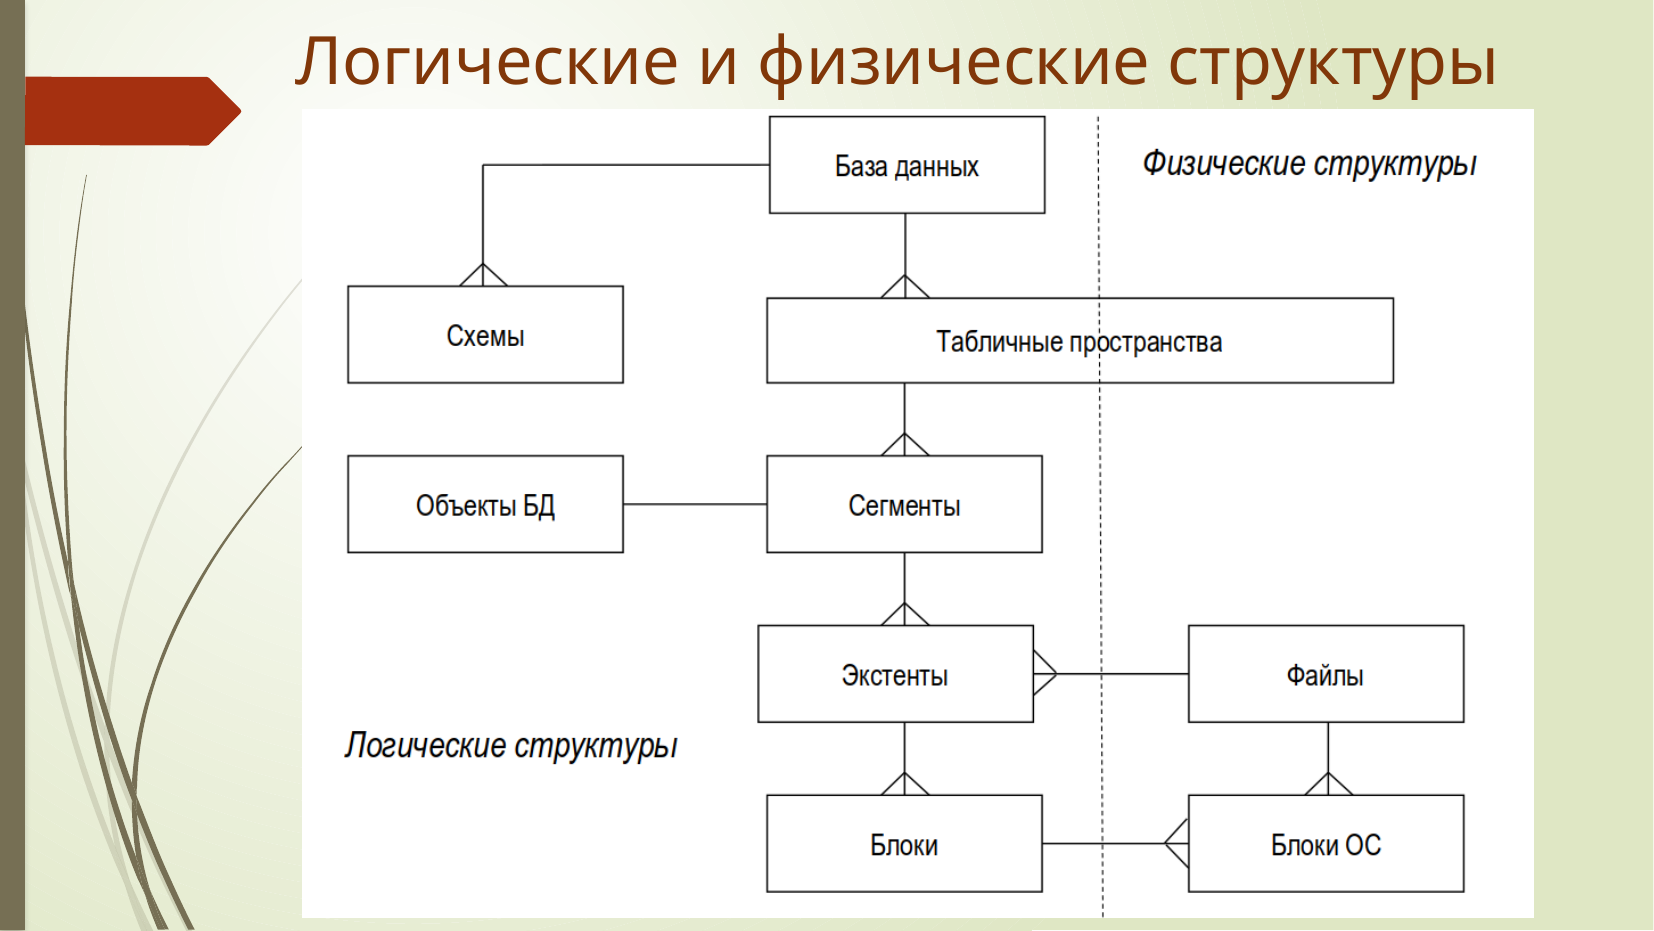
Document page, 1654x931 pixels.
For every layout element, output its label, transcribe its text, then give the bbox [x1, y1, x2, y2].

picture [302, 109, 1534, 918]
title Логические и физические структуры [295, 0, 1654, 122]
